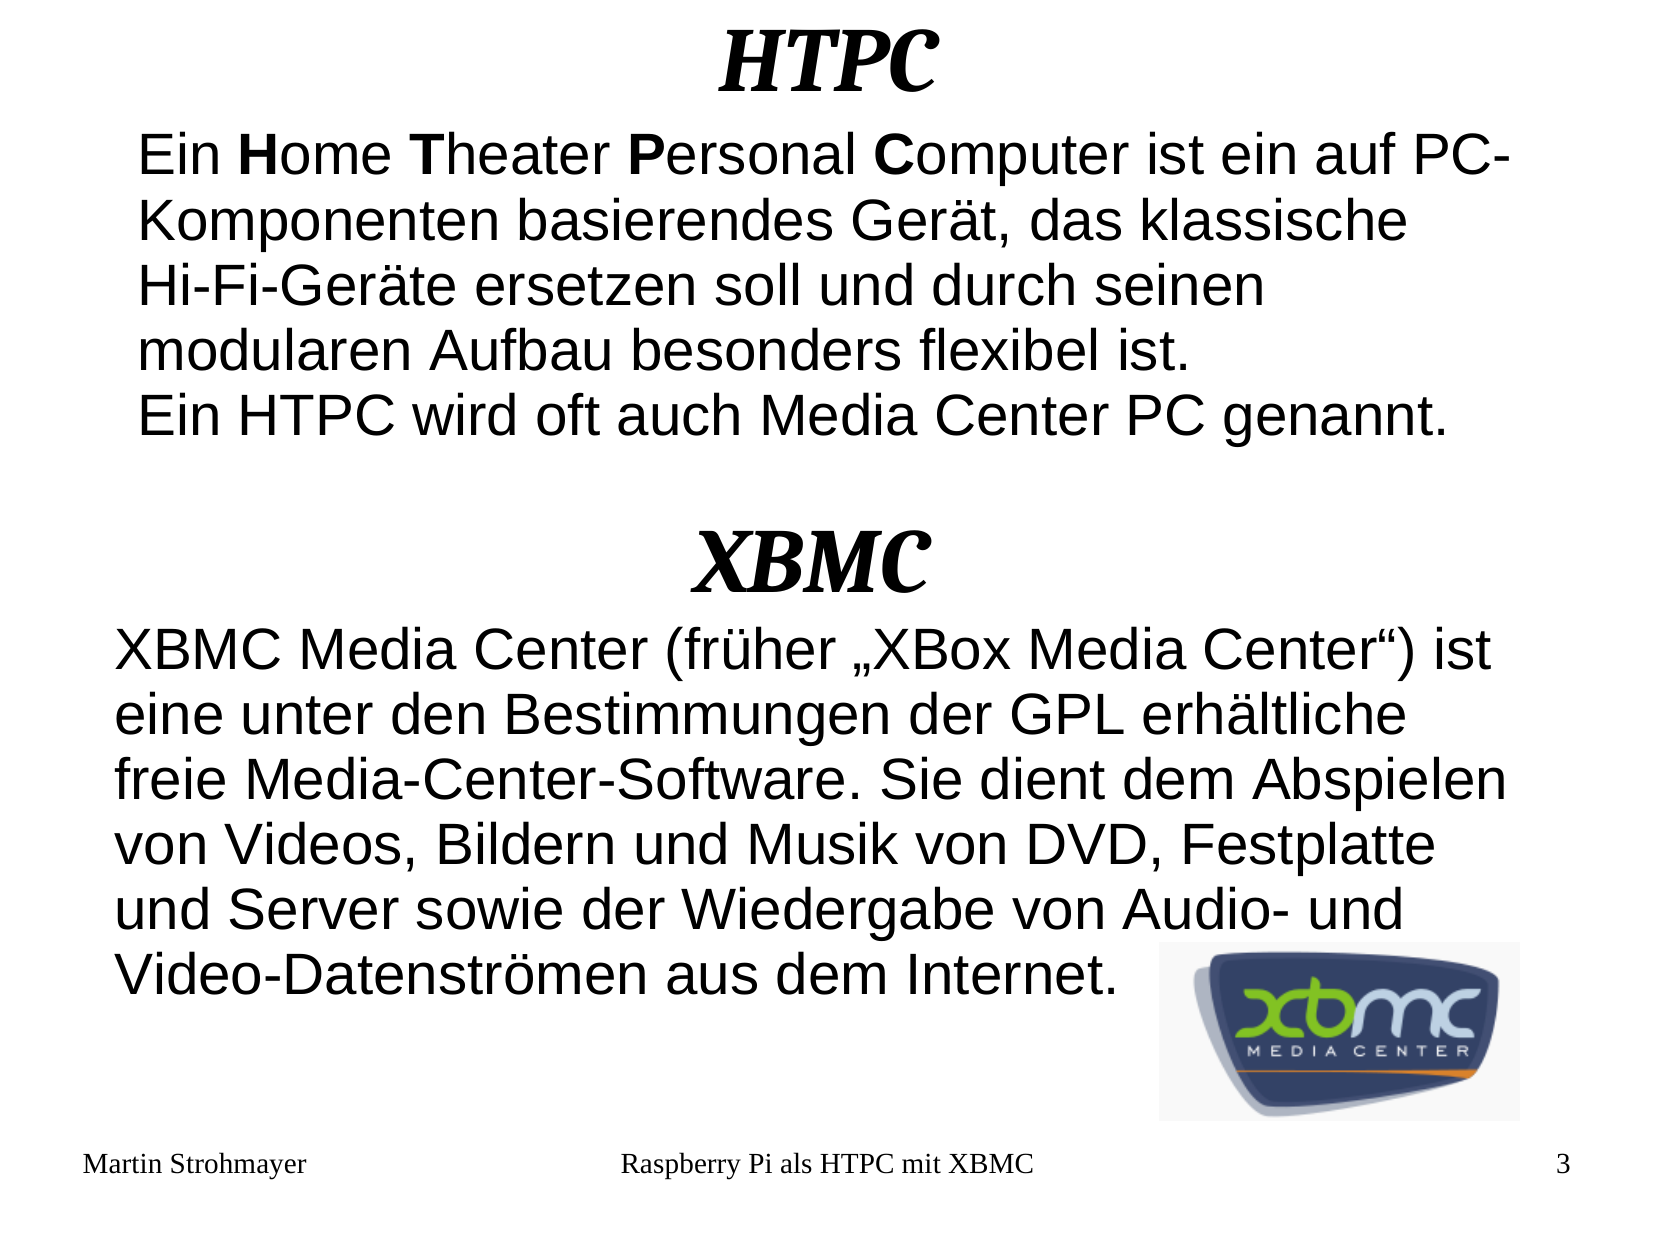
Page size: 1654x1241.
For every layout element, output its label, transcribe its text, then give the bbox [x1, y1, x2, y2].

list XBMC Media Center (früher „XBox Media Center“) ist eine unter den Bestimmungen der GPL erhältliche freie Media-Center-Software. Sie dient dem Abspielen von Videos, Bildern und Musik von DVD, Festplatte und Server sowie der Wiedergabe von Audio- und Video-Datenströmen aus dem Internet. [31, 616, 1520, 1006]
title HTPC [3, 7, 1654, 116]
title XBMC [0, 508, 1637, 617]
picture [1159, 942, 1520, 1121]
list Ein Home Theater Personal Computer ist ein auf PC-Komponenten basierendes Gerät, das klassische Hi-Fi-Geräte ersetzen soll und durch seinen modularen Aufbau besonders flexibel ist. Ein HTPC wird oft auch Media Center PC genannt. [54, 122, 1543, 508]
